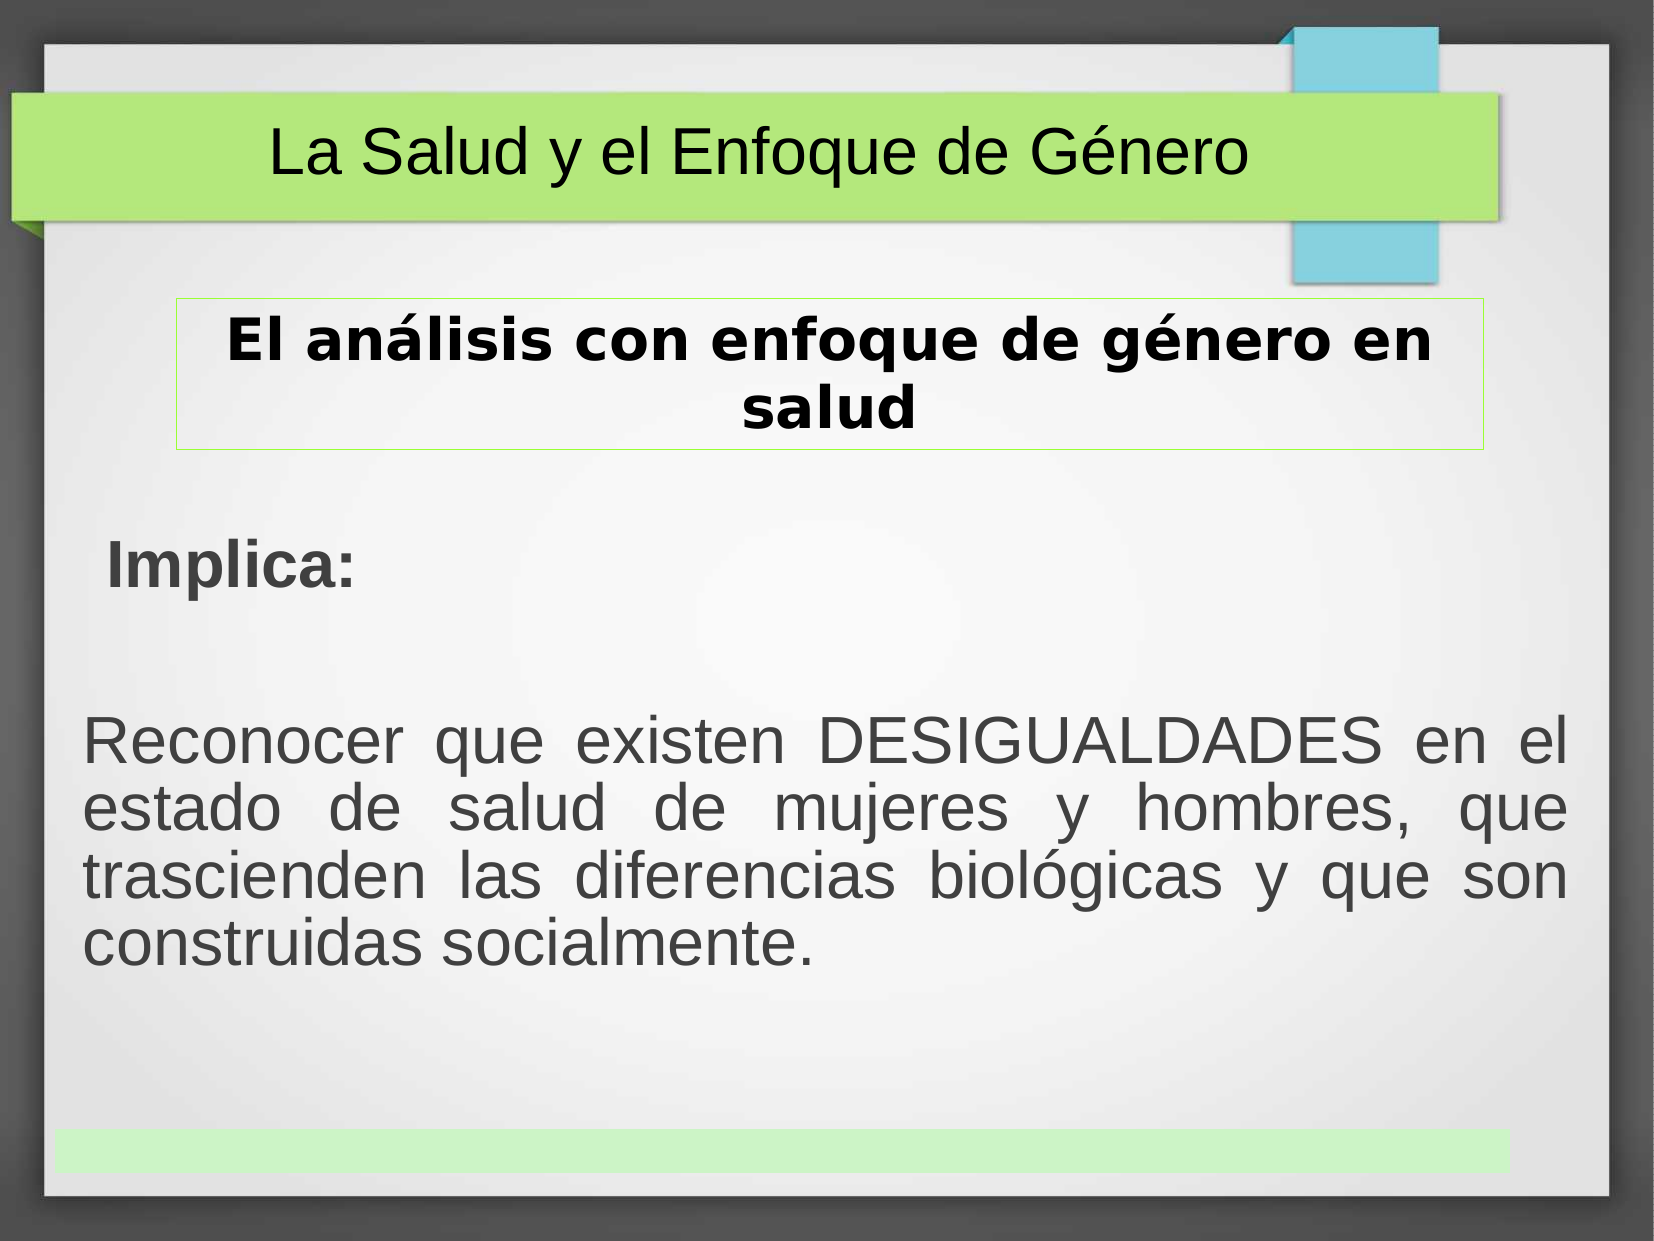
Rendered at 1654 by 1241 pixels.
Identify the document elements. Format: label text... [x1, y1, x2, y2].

text_box [55, 1129, 1510, 1173]
text_box La Salud y el Enfoque de Género [253, 102, 1268, 202]
picture [0, 0, 1654, 1241]
text_box El análisis con enfoque de género en salud [176, 298, 1484, 450]
subtitle Implica: Reconocer que existen DESIGUALDADES en el estado de salud de mujeres y hombres, que trascienden las diferencias biológicas y que son construidas socialmente. [82, 533, 1571, 1156]
